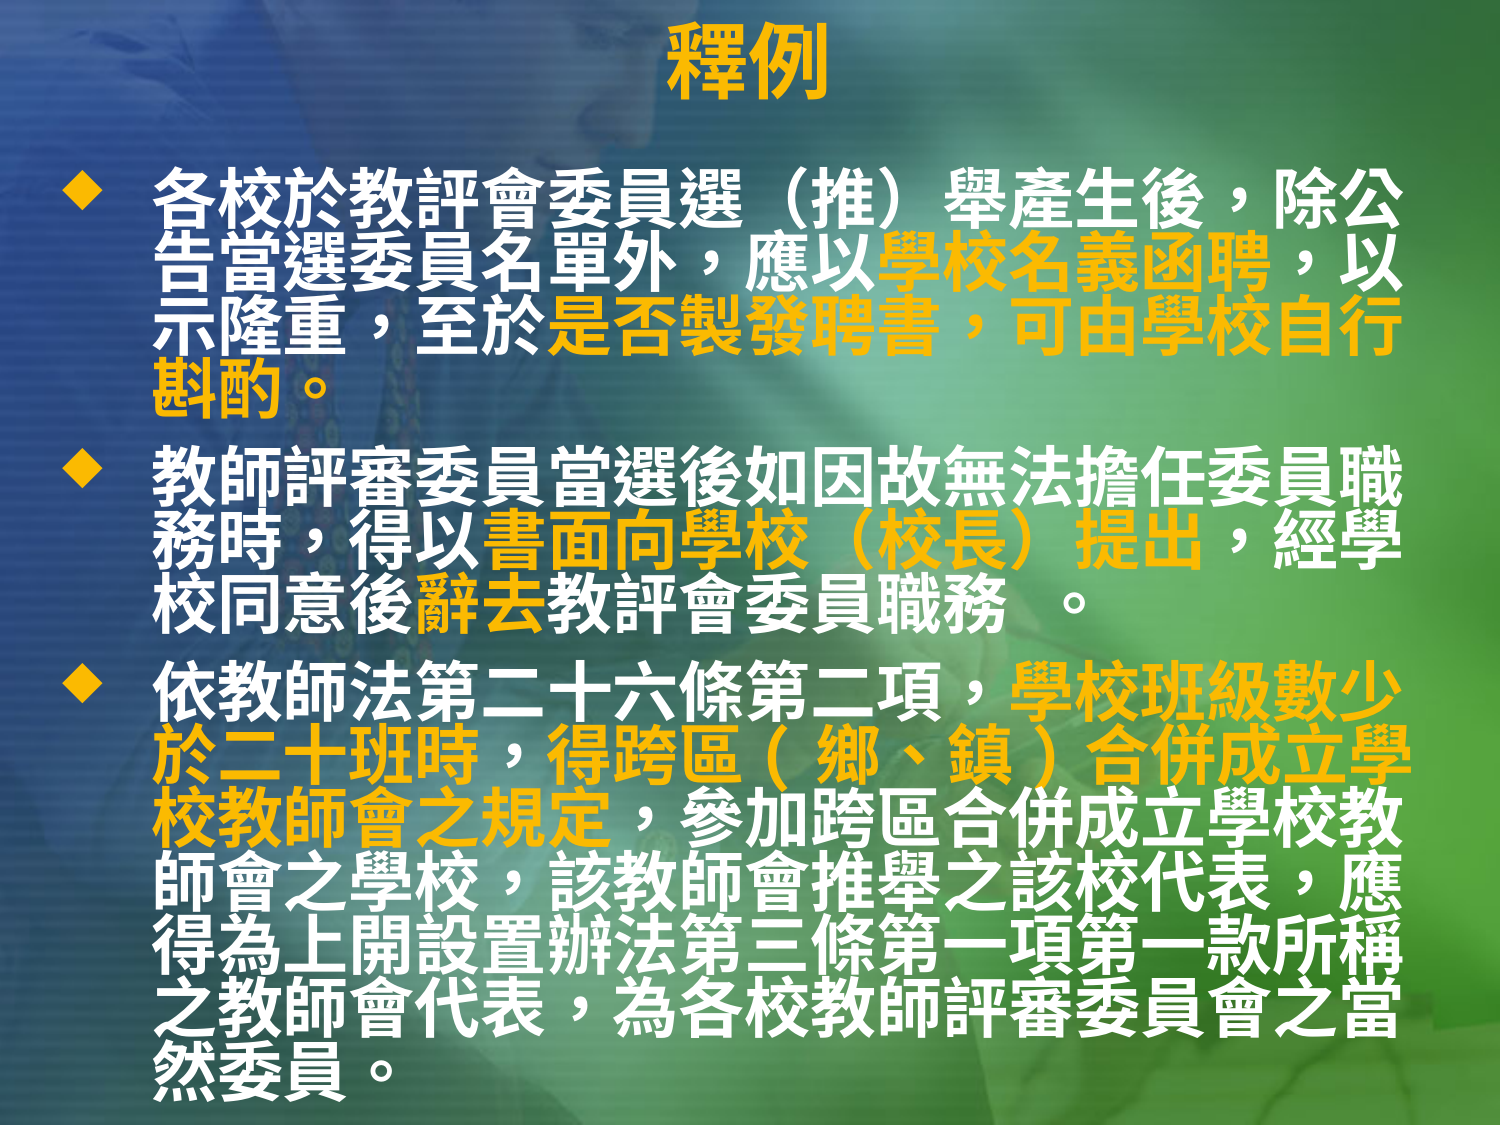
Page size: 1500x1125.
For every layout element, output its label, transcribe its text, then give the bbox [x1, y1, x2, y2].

title 釋例 [257, 12, 1240, 118]
list 各校於教評會委員選（推）舉產生後，除公告當選委員名單外，應以學校名義函聘，以示隆重，至於是否製發聘書，可由學校自行斟酌。 教師評審委員當選後如因故無法擔任委員職務時，得以書面向學校（校長）提出，經學校同意後辭去教評會委員職務 。 依教師法第二十六條第二項，學校班級數少於二十班時，得跨區(鄉、鎮)合併成立學校教師會之規定，參加跨區合併成立學校教師會之學校，該教師會推舉之該校代表，應得為上開設置辦法第三條第一項第一款所稱之教師會代表，為各校教師評審委員會之當然委員。 [43, 165, 1464, 1125]
picture [0, 0, 1500, 1125]
